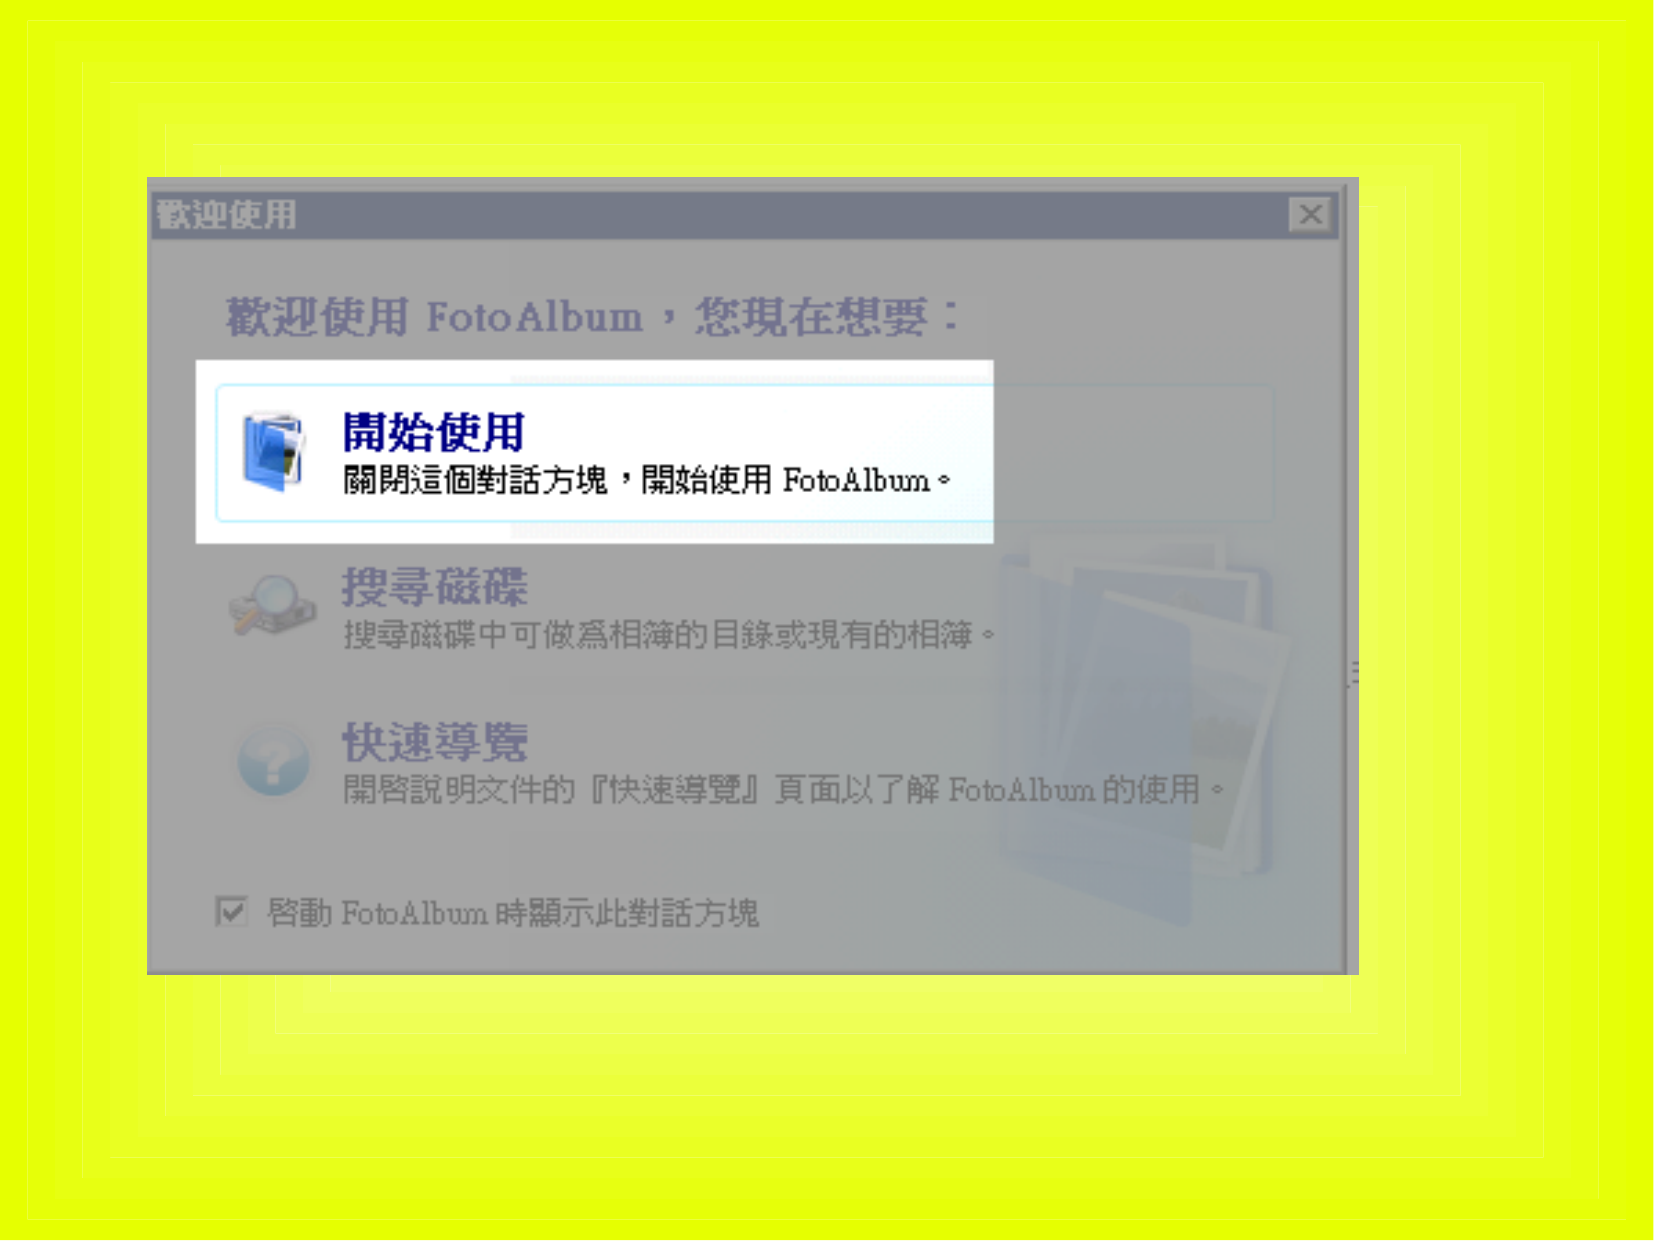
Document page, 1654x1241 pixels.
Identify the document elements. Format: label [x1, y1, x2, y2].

picture [147, 177, 1359, 975]
